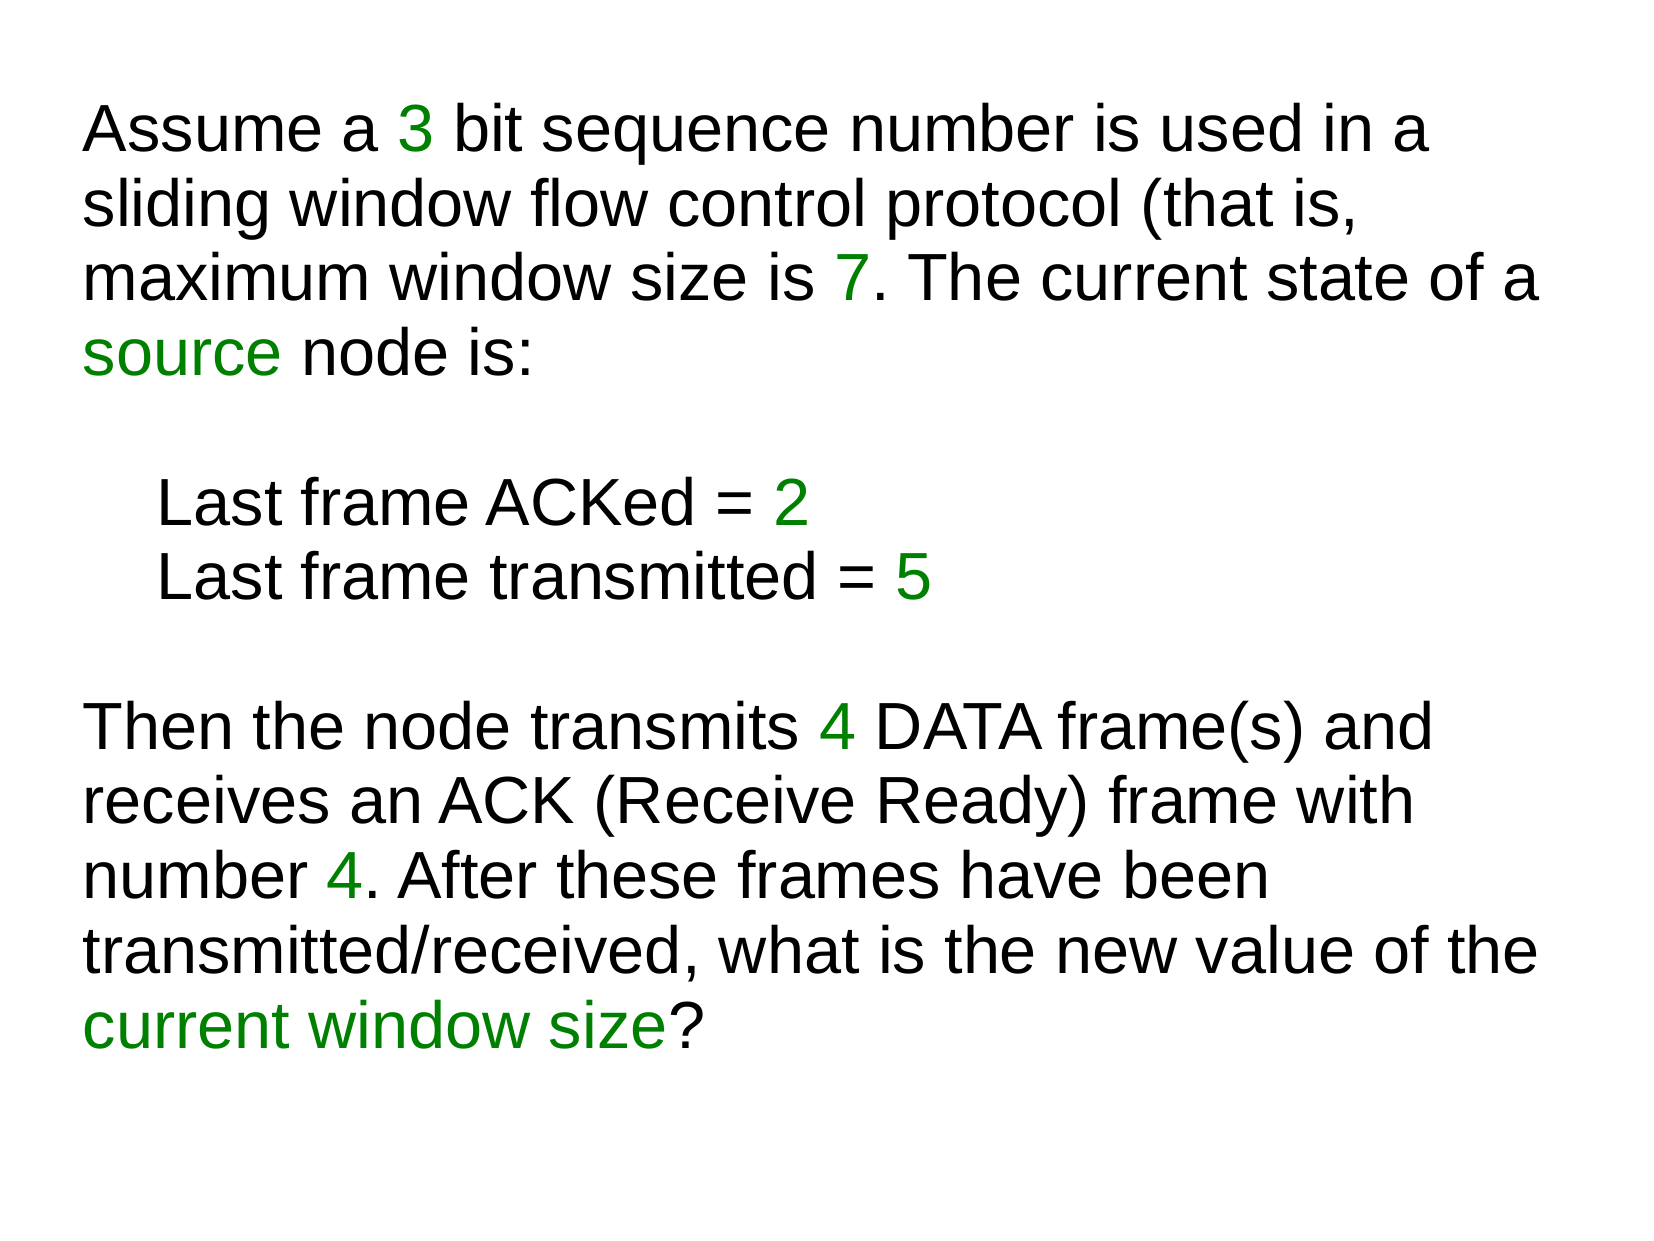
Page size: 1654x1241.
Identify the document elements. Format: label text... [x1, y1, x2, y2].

subtitle Assume a 3 bit sequence number is used in a sliding window flow control protocol (that is, maximum window size is 7. The current state of a source node is: Last frame ACKed = 2 Last frame transmitted = 5 Then the node transmits 4 DATA frame(s) and receives an ACK (Receive Ready) frame with number 4. After these frames have been transmitted/received, what is the new value of the current window size? [82, 90, 1571, 1063]
